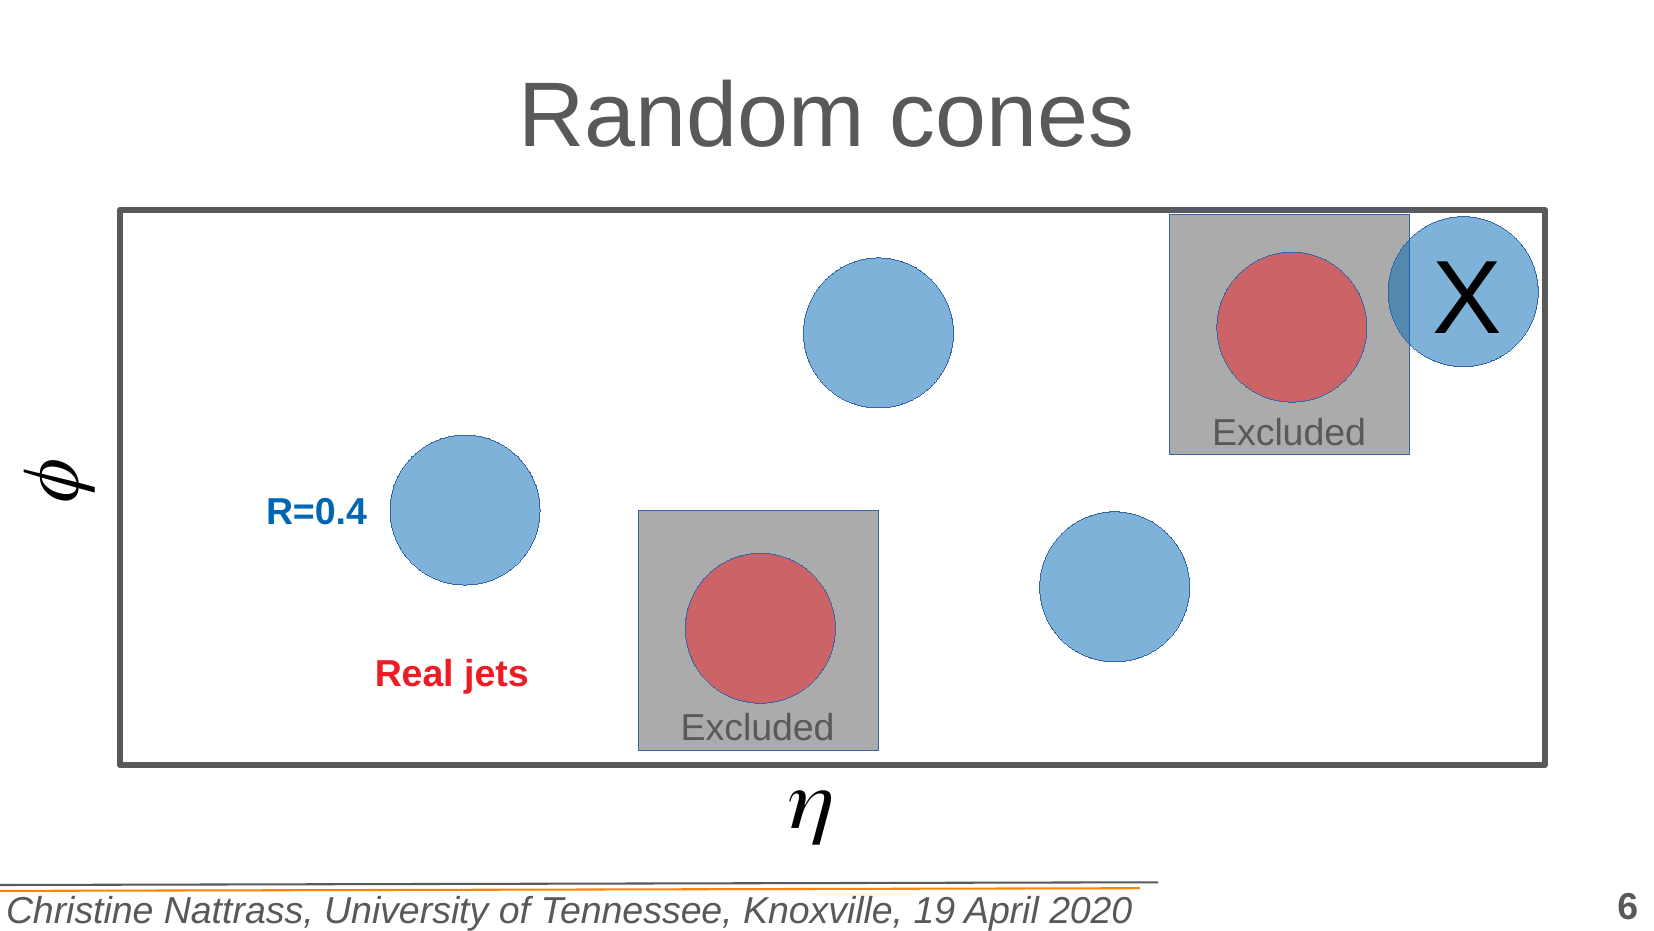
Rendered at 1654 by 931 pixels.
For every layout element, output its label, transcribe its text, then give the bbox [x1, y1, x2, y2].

text_box Excluded [665, 699, 876, 756]
text_box X [1418, 232, 1546, 364]
chart [21, 456, 101, 515]
text_box [120, 210, 1546, 766]
text_box Real jets [360, 645, 556, 702]
text_box Excluded [1197, 403, 1408, 461]
text_box R=0.4 [251, 483, 402, 544]
chart [772, 786, 838, 849]
title Random cones [82, 37, 1571, 193]
